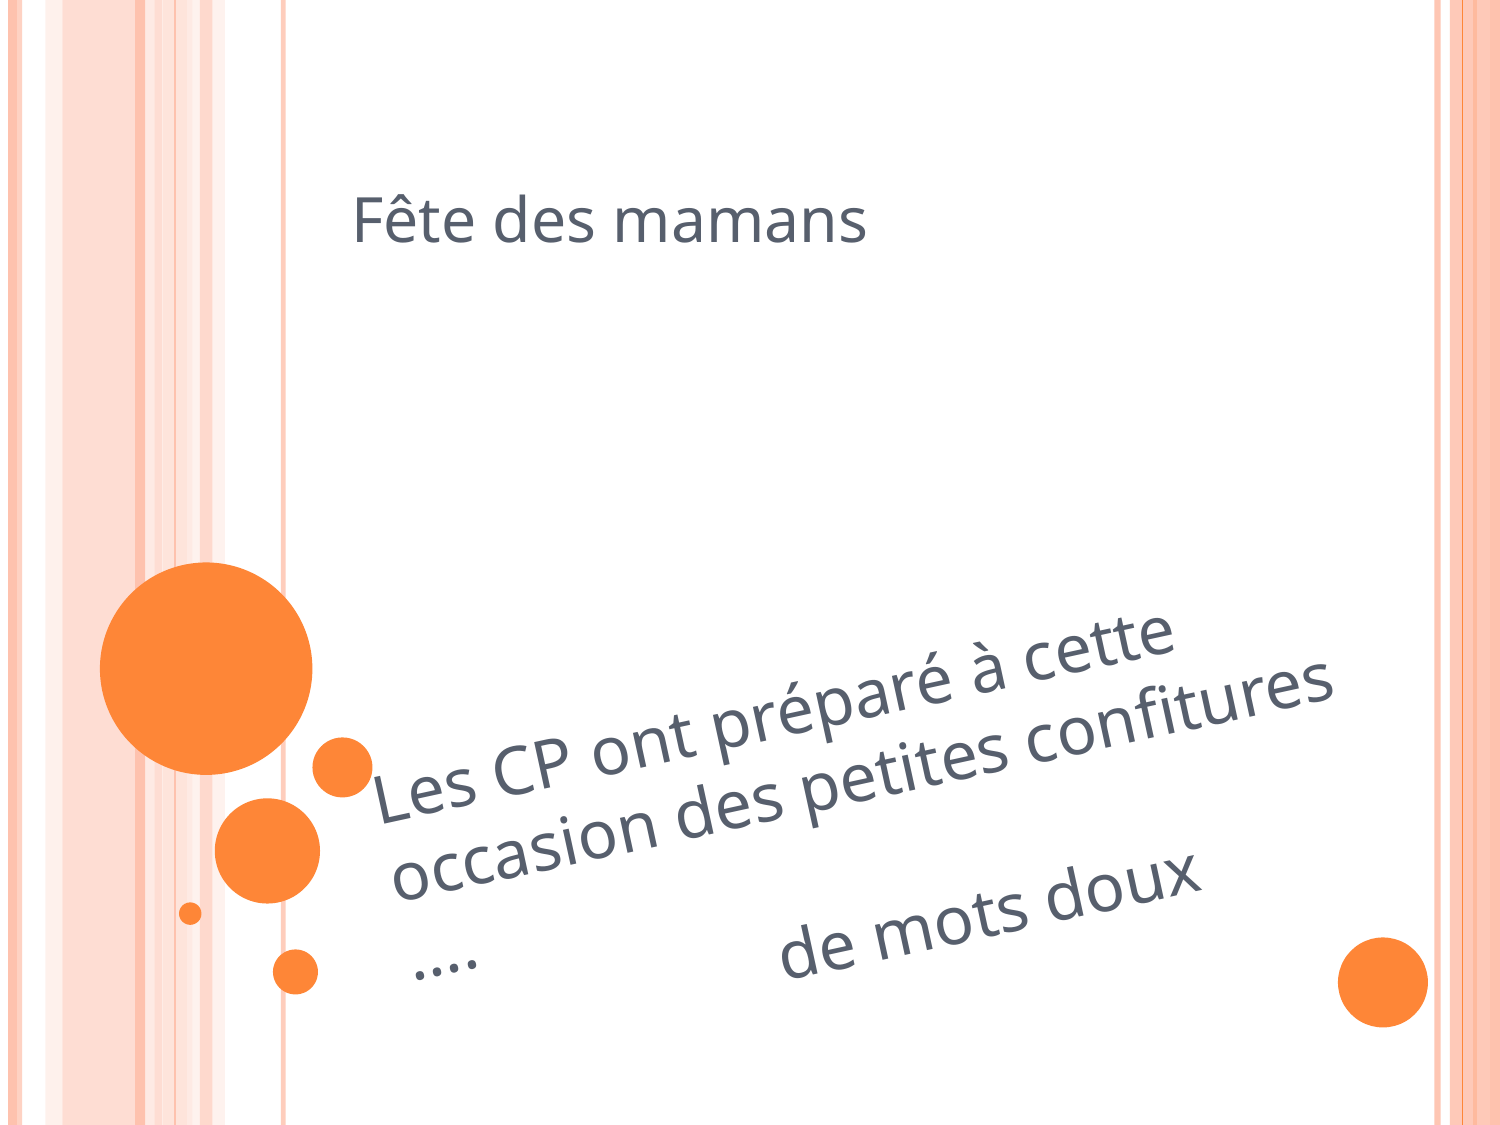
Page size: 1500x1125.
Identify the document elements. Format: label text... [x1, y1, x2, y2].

subtitle Les CP ont préparé à cette occasion des petites confitures …. de mots doux [348, 538, 1386, 976]
title Fête des mamans [336, 172, 1349, 484]
